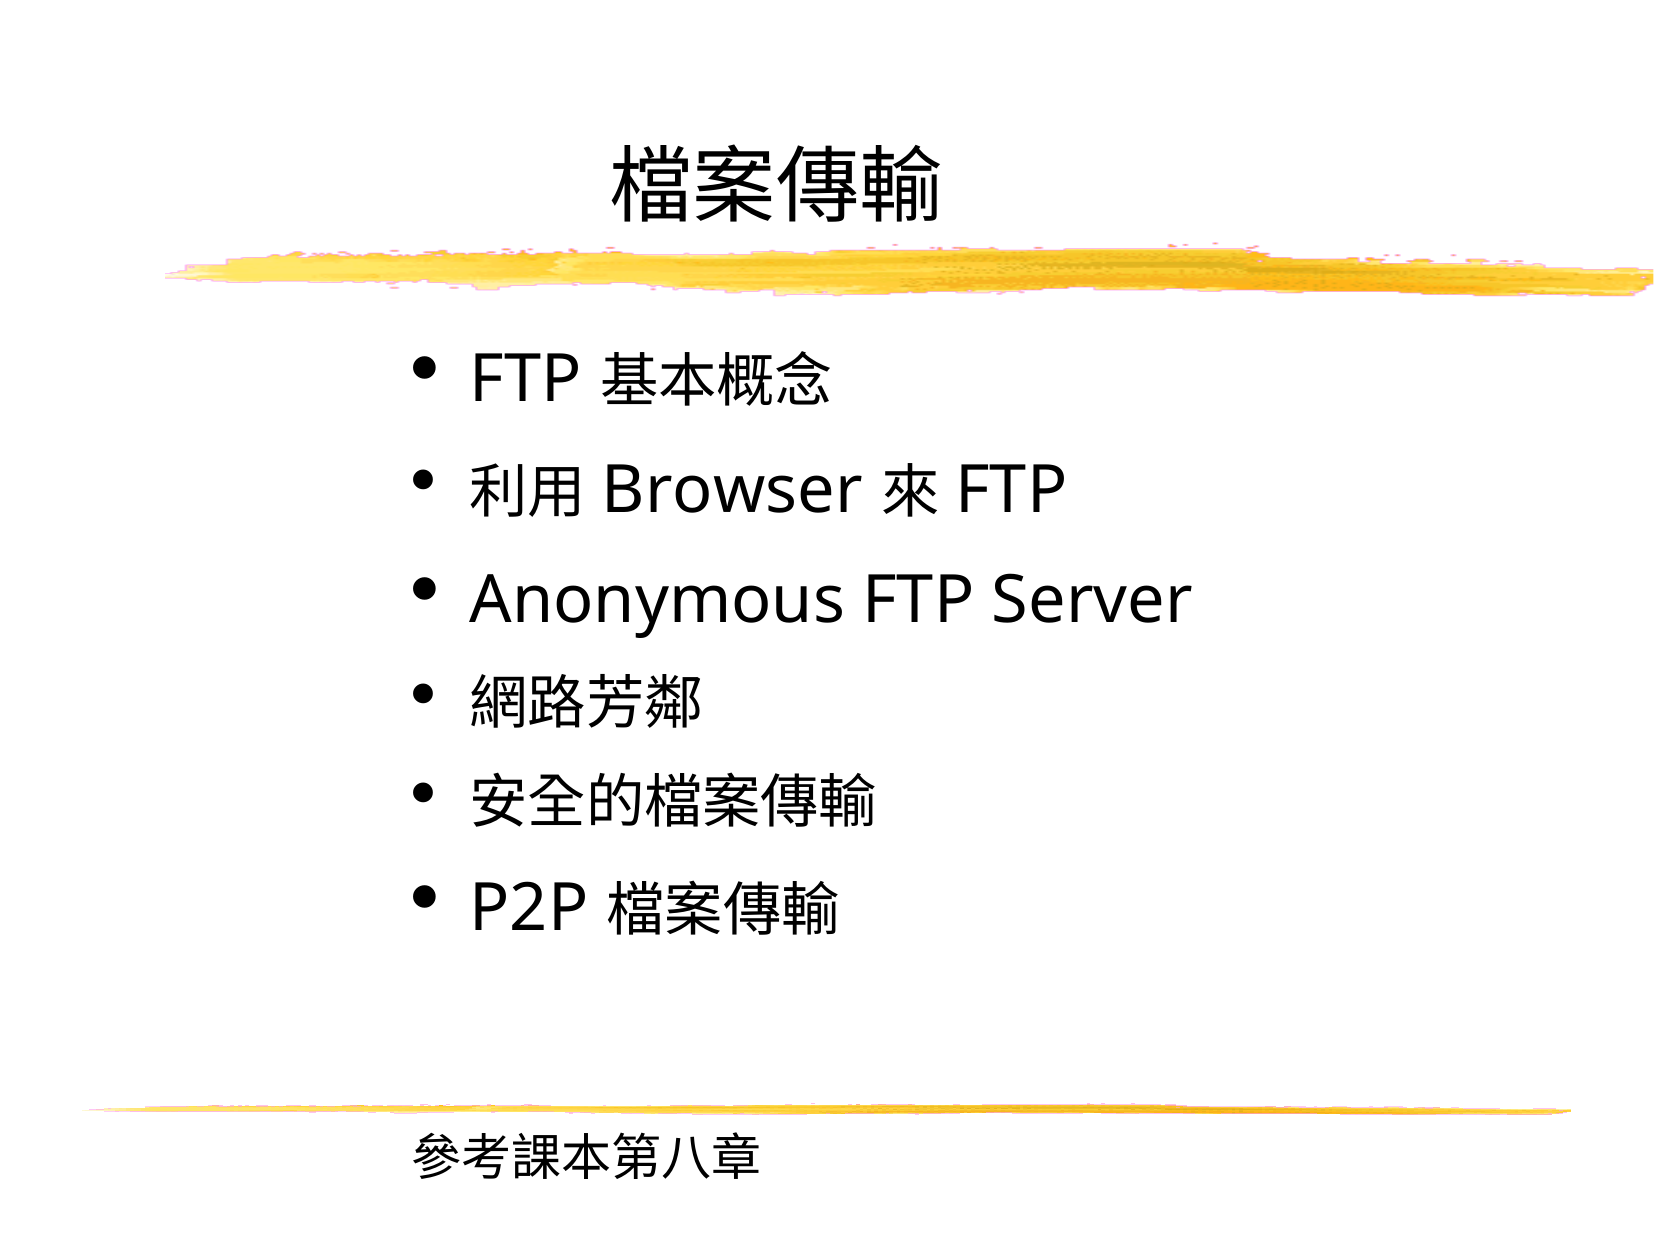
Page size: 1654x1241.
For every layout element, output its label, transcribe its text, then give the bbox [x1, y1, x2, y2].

title 檔案傳輸 [73, 25, 1479, 249]
picture [165, 237, 1654, 308]
text_box 參考課本第八章 [396, 1109, 844, 1193]
list FTP基本概念 利用Browser來FTP Anonymous FTP Server 網路芳鄰 安全的檔案傳輸 P2P檔案傳輸 [398, 316, 1388, 1077]
picture [82, 1102, 1571, 1117]
